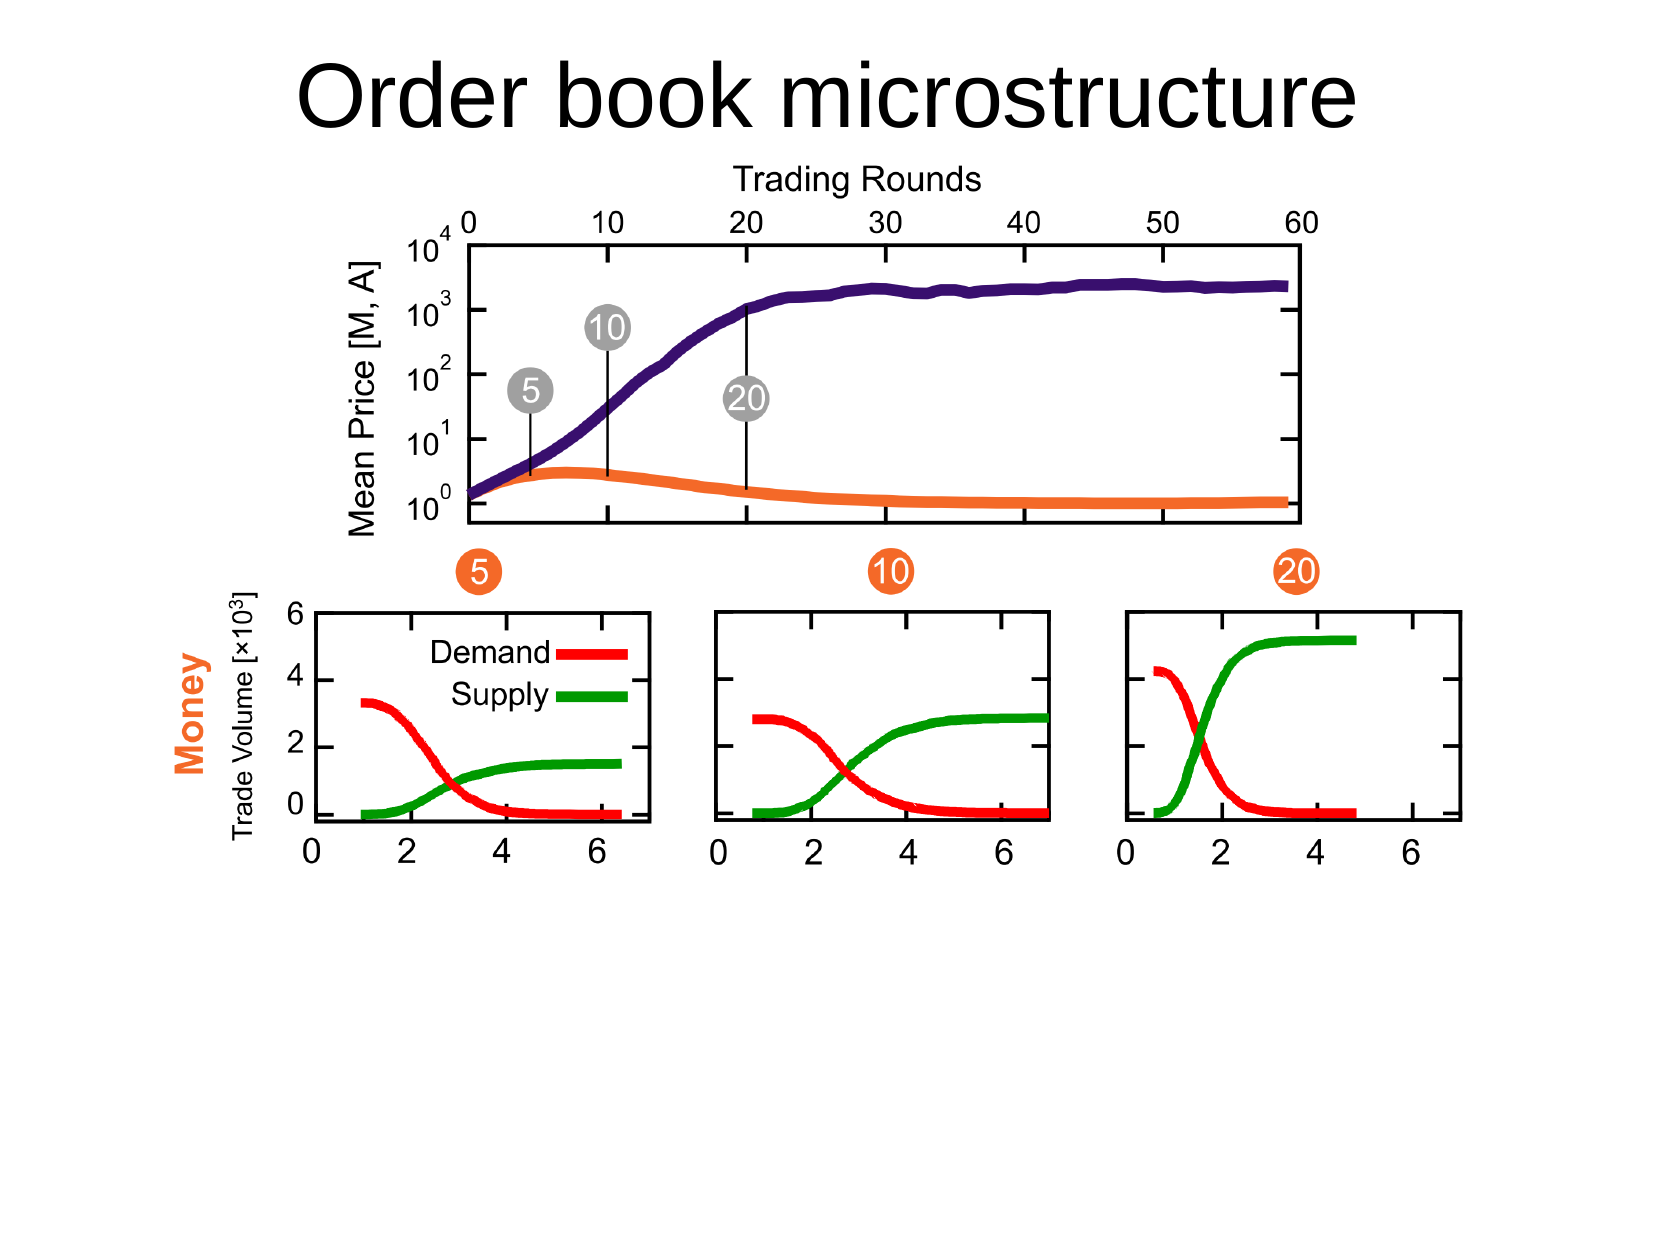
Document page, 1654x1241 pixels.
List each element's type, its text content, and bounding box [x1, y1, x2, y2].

picture [168, 161, 1486, 869]
title Order book microstructure [53, 44, 1604, 147]
